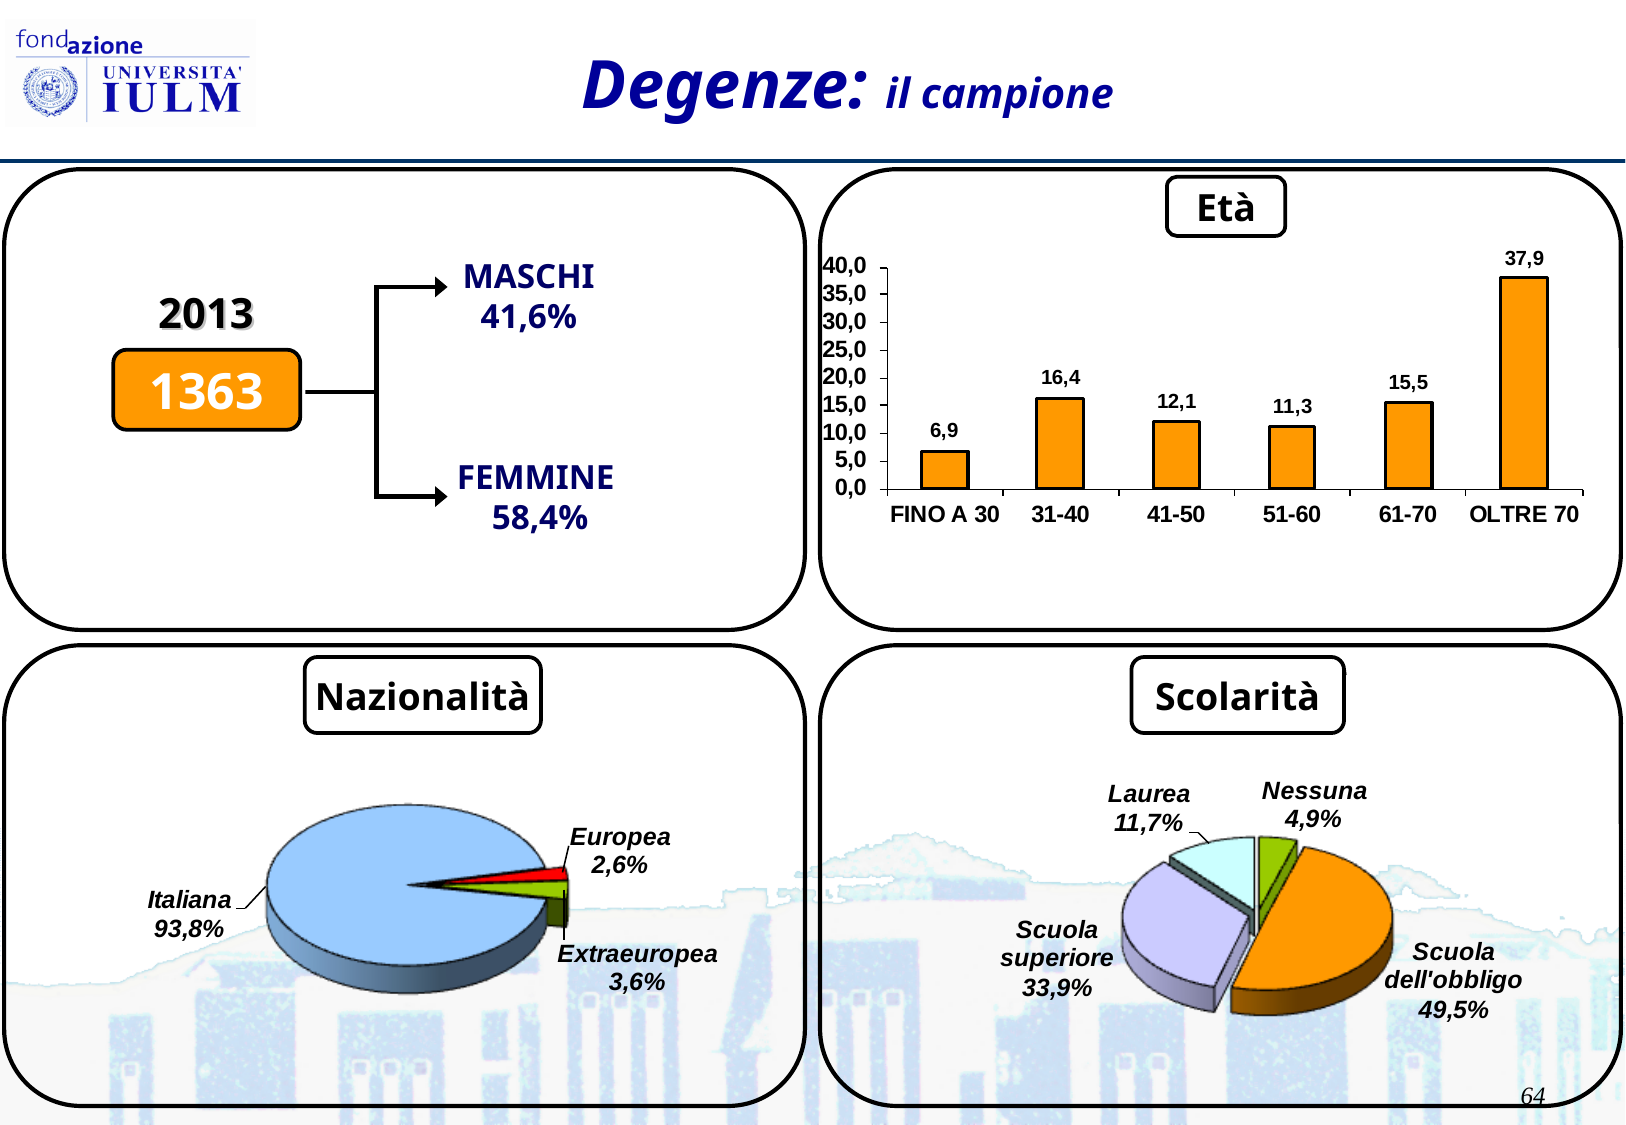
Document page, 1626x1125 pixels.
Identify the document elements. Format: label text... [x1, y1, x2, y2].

text_box Età [1166, 176, 1286, 221]
picture [5, 19, 256, 127]
text_box 1363 [113, 349, 301, 430]
text_box Degenze: il campione [304, 18, 1392, 144]
picture [0, 649, 1626, 1117]
text_box MASCHI 41,6% [462, 255, 595, 336]
picture [816, 221, 1603, 600]
text_box FEMMINE 58,4% [456, 456, 624, 537]
text_box 2013 [143, 278, 270, 345]
text_box Scolarità [1131, 656, 1345, 734]
